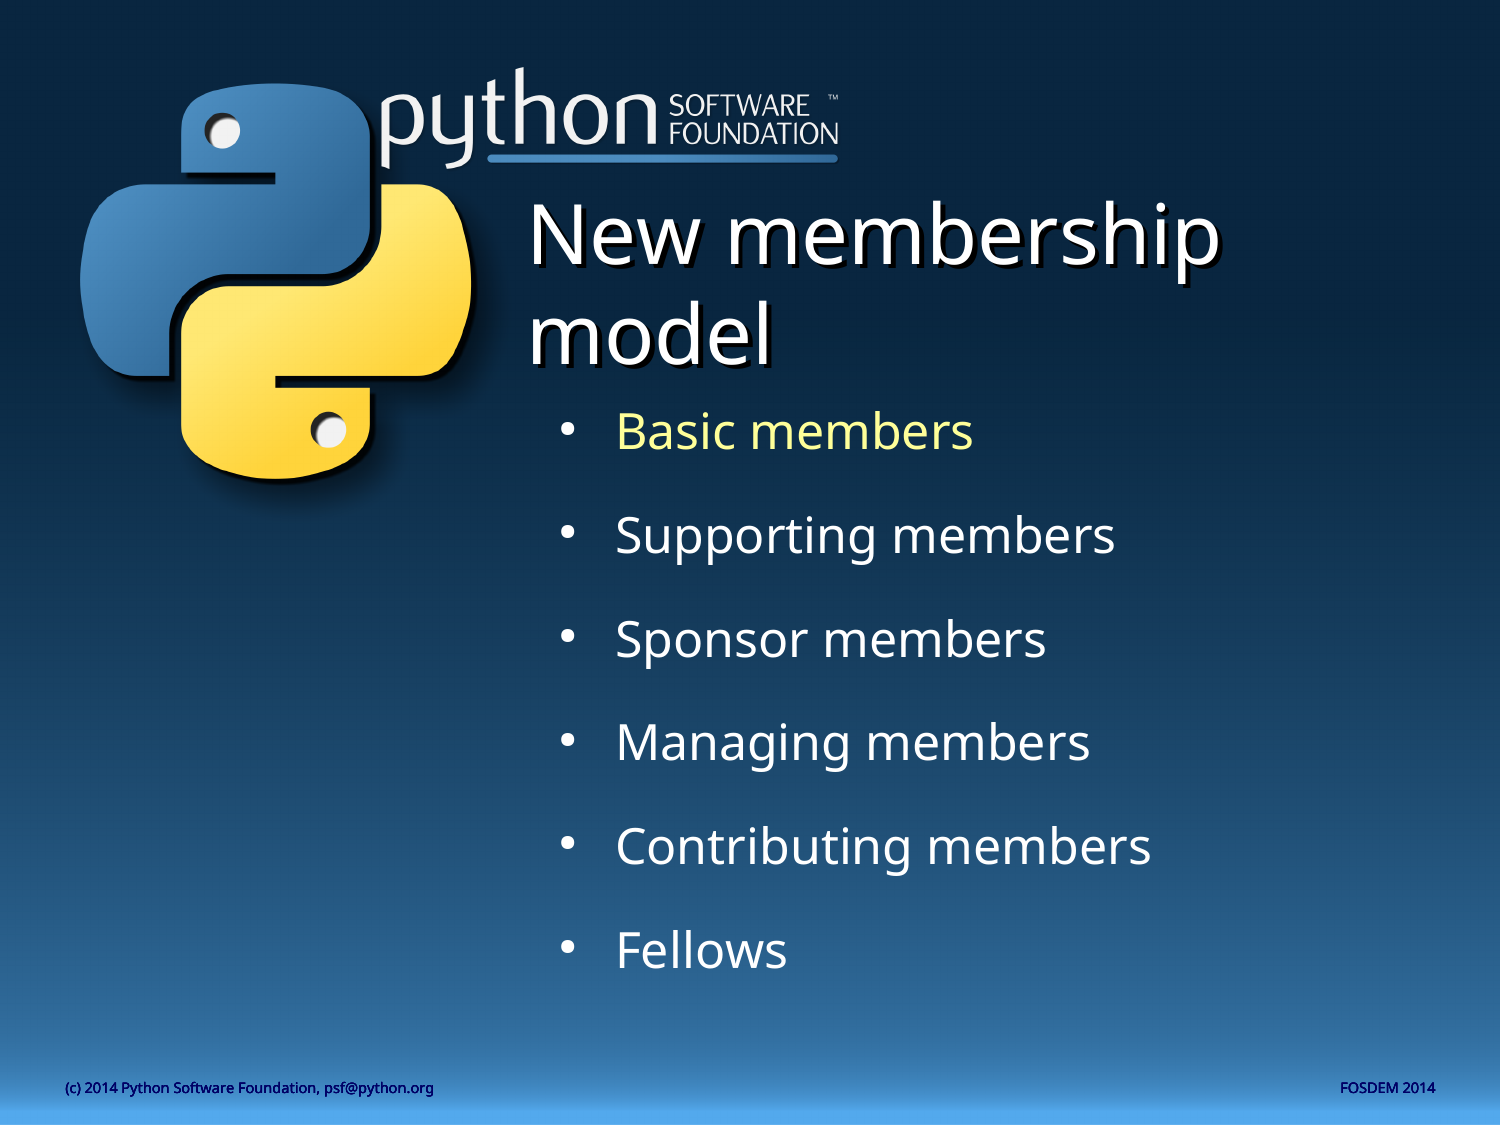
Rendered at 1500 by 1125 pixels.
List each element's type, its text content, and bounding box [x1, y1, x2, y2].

list Basic members Supporting members Sponsor members Managing members Contributing members Fellows [544, 392, 1388, 1006]
picture [0, 0, 1500, 1125]
text_box (c) 2014 Python Software Foundation, psf@python.org FOSDEM 2014 [65, 1078, 1436, 1099]
title New membership model [512, 185, 1489, 377]
